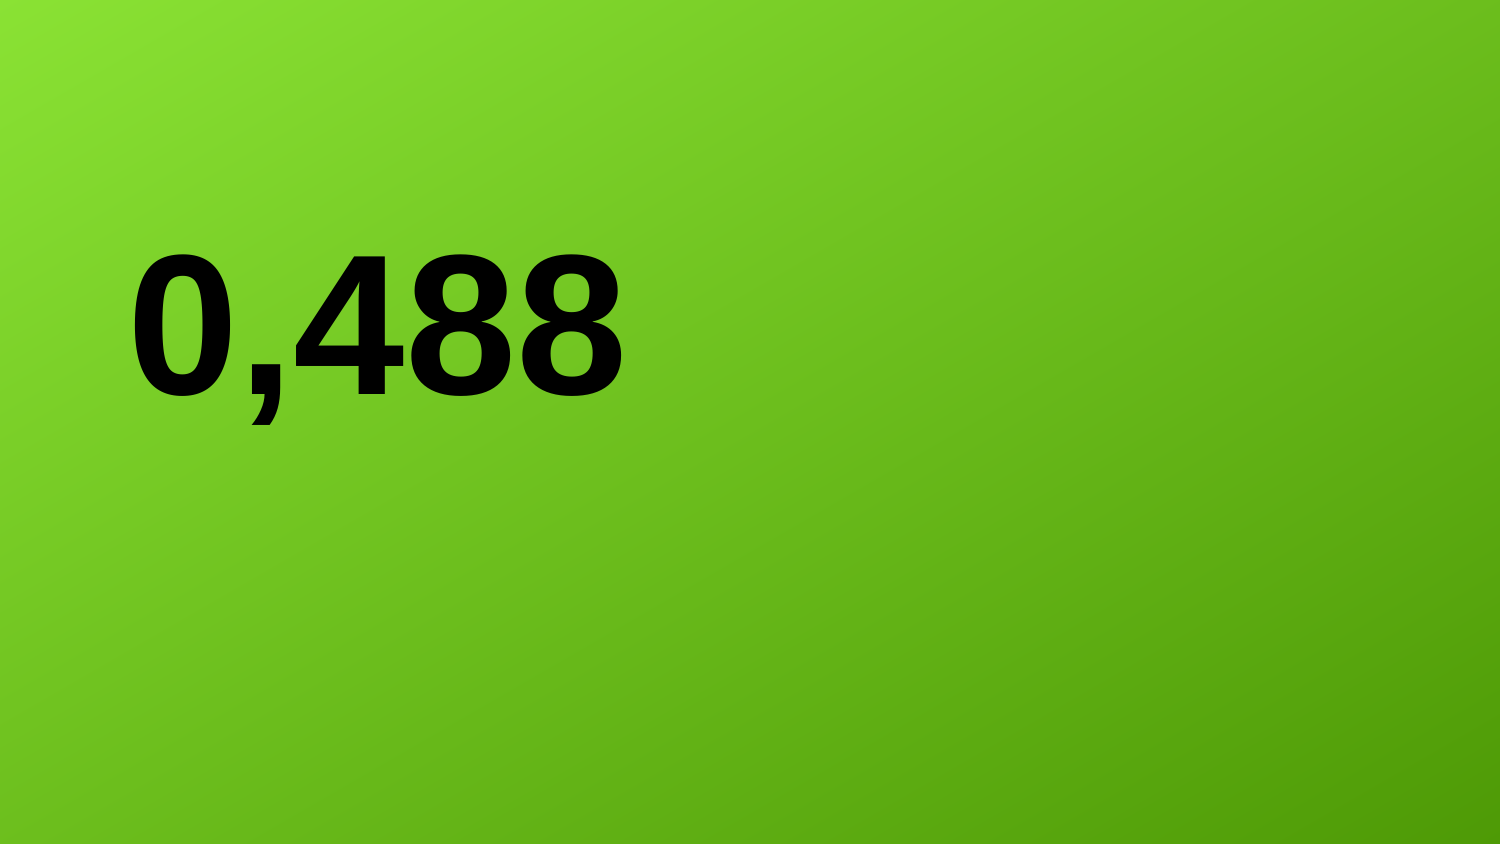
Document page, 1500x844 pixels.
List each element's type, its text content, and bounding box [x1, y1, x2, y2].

text_box 0,488 [162, 276, 202, 374]
text_box 0,488 [554, 274, 589, 312]
text_box 0,488 [443, 274, 478, 312]
text_box 0,488 [551, 331, 593, 377]
text_box 0,488 [112, 259, 1388, 450]
text_box 0,488 [318, 283, 359, 346]
text_box 0,488 [440, 331, 482, 377]
